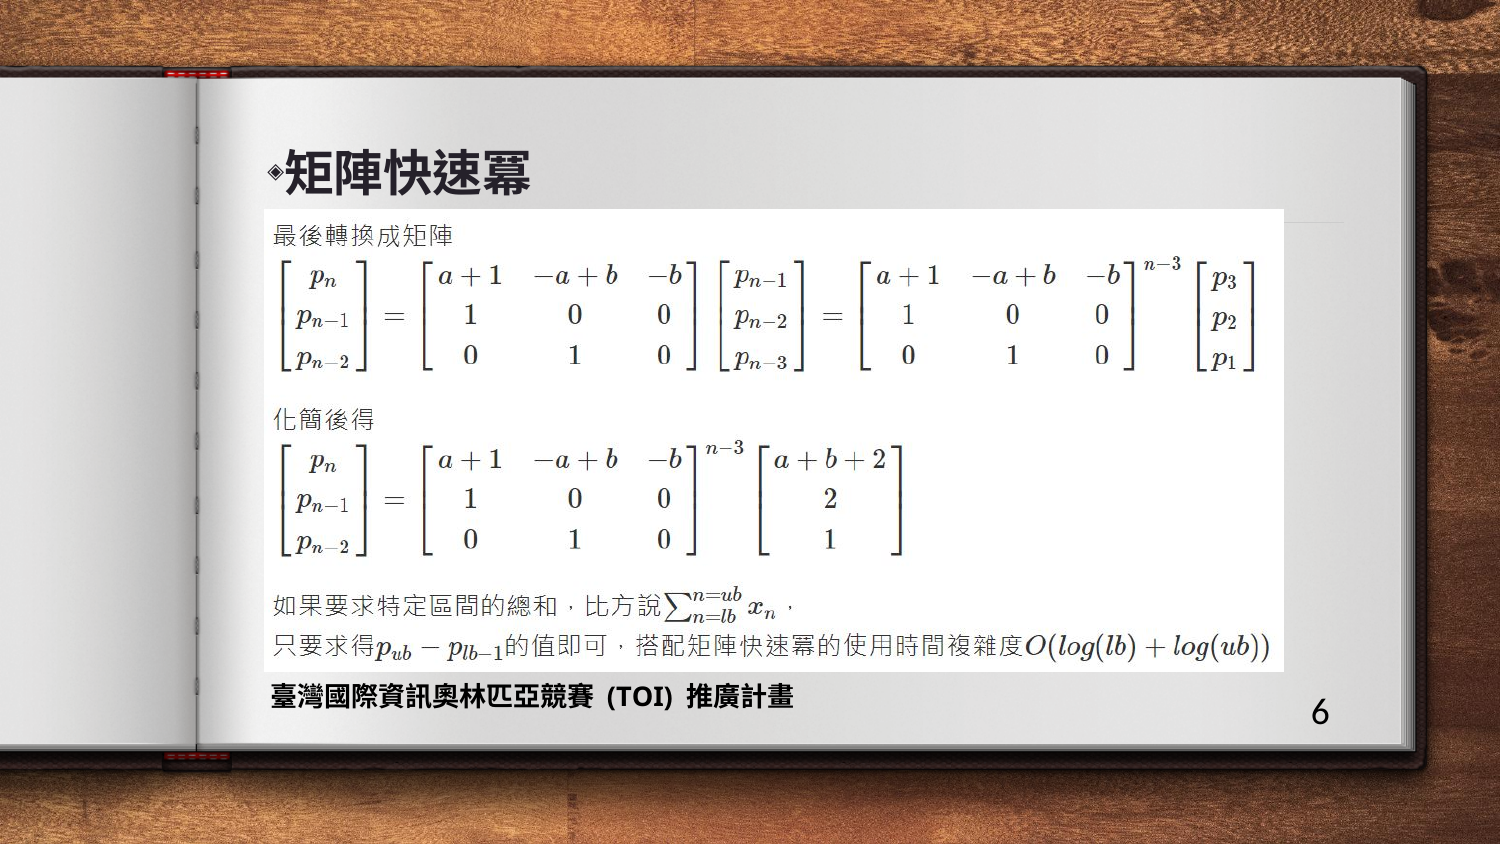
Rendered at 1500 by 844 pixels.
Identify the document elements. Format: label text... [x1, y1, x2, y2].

list 矩陣快速冪 [252, 126, 746, 216]
text_box 6 [1295, 672, 1386, 737]
picture [264, 209, 1284, 672]
